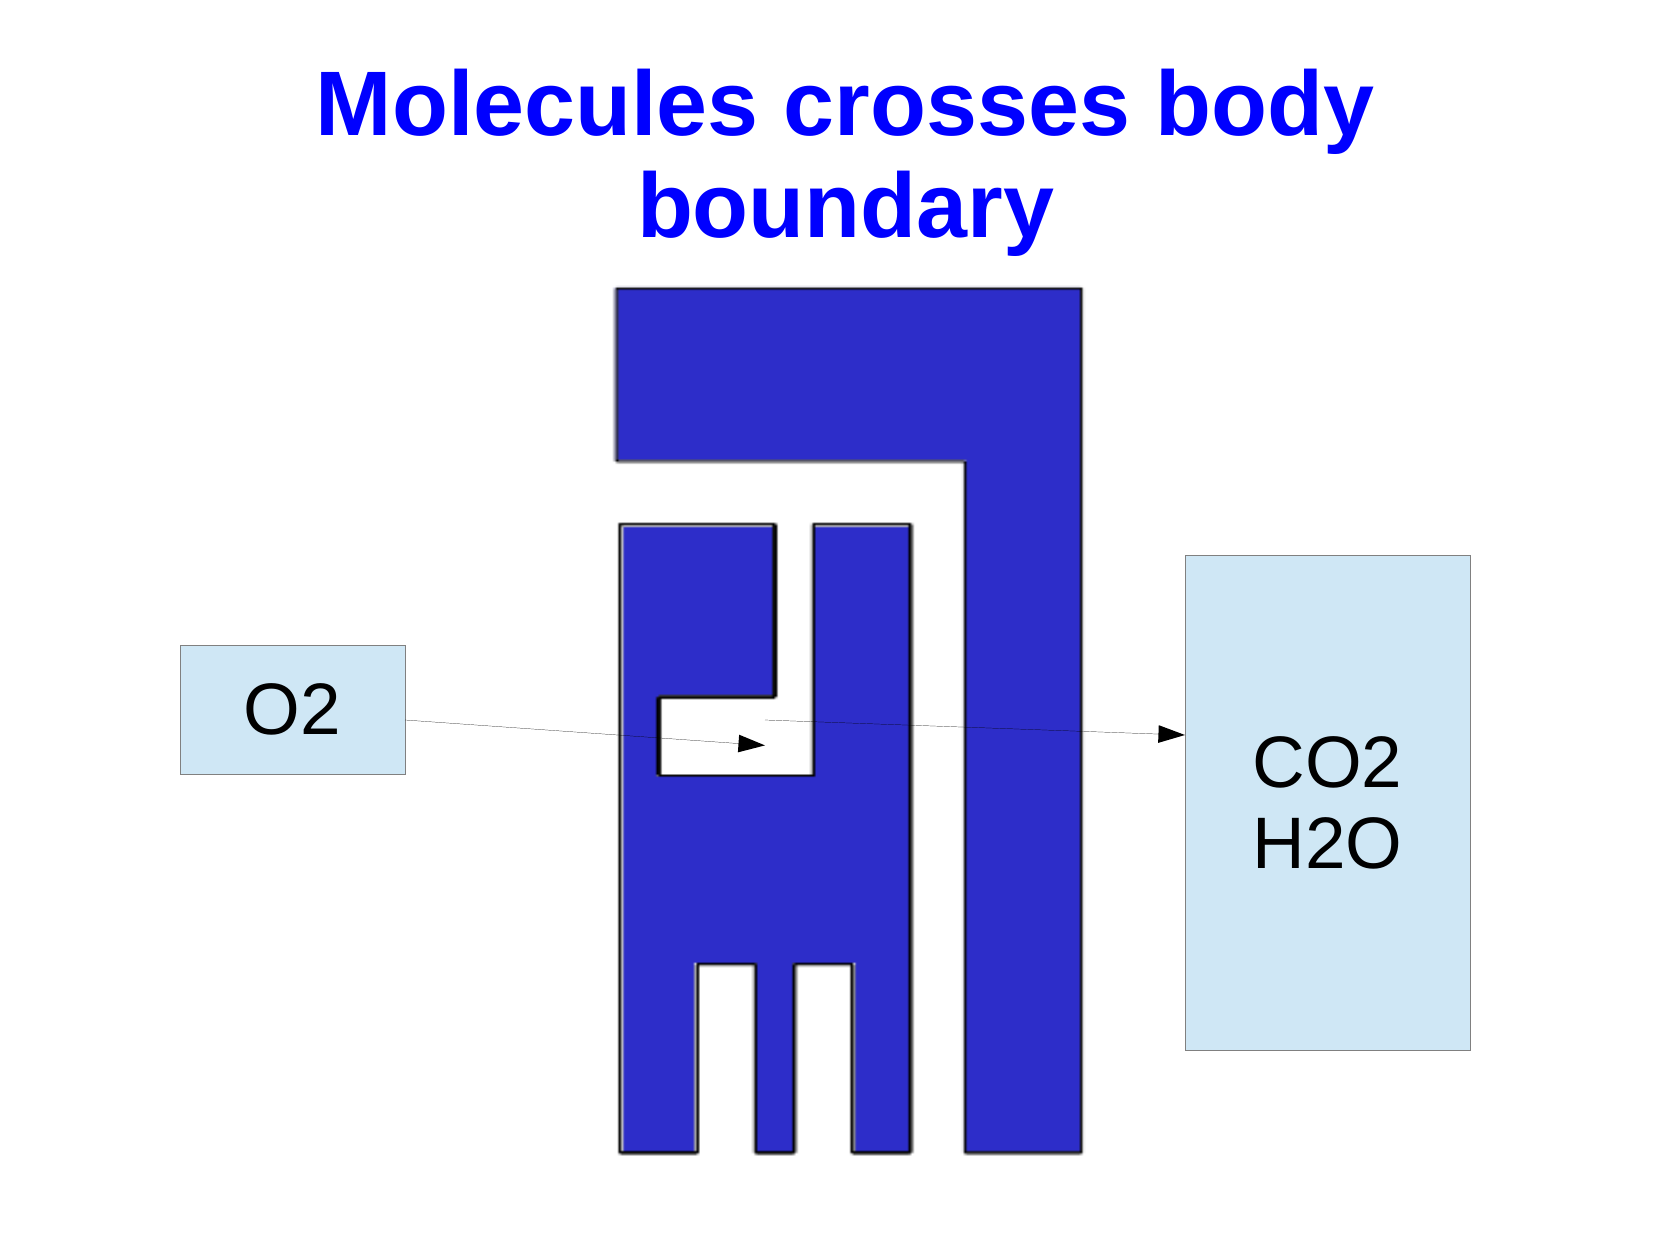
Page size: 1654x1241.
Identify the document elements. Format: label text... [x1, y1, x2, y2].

text_box O2 [180, 645, 406, 775]
picture [594, 280, 1111, 1171]
text_box CO2 H2O [1185, 555, 1471, 1051]
title Molecules crosses body boundary [101, 52, 1591, 258]
